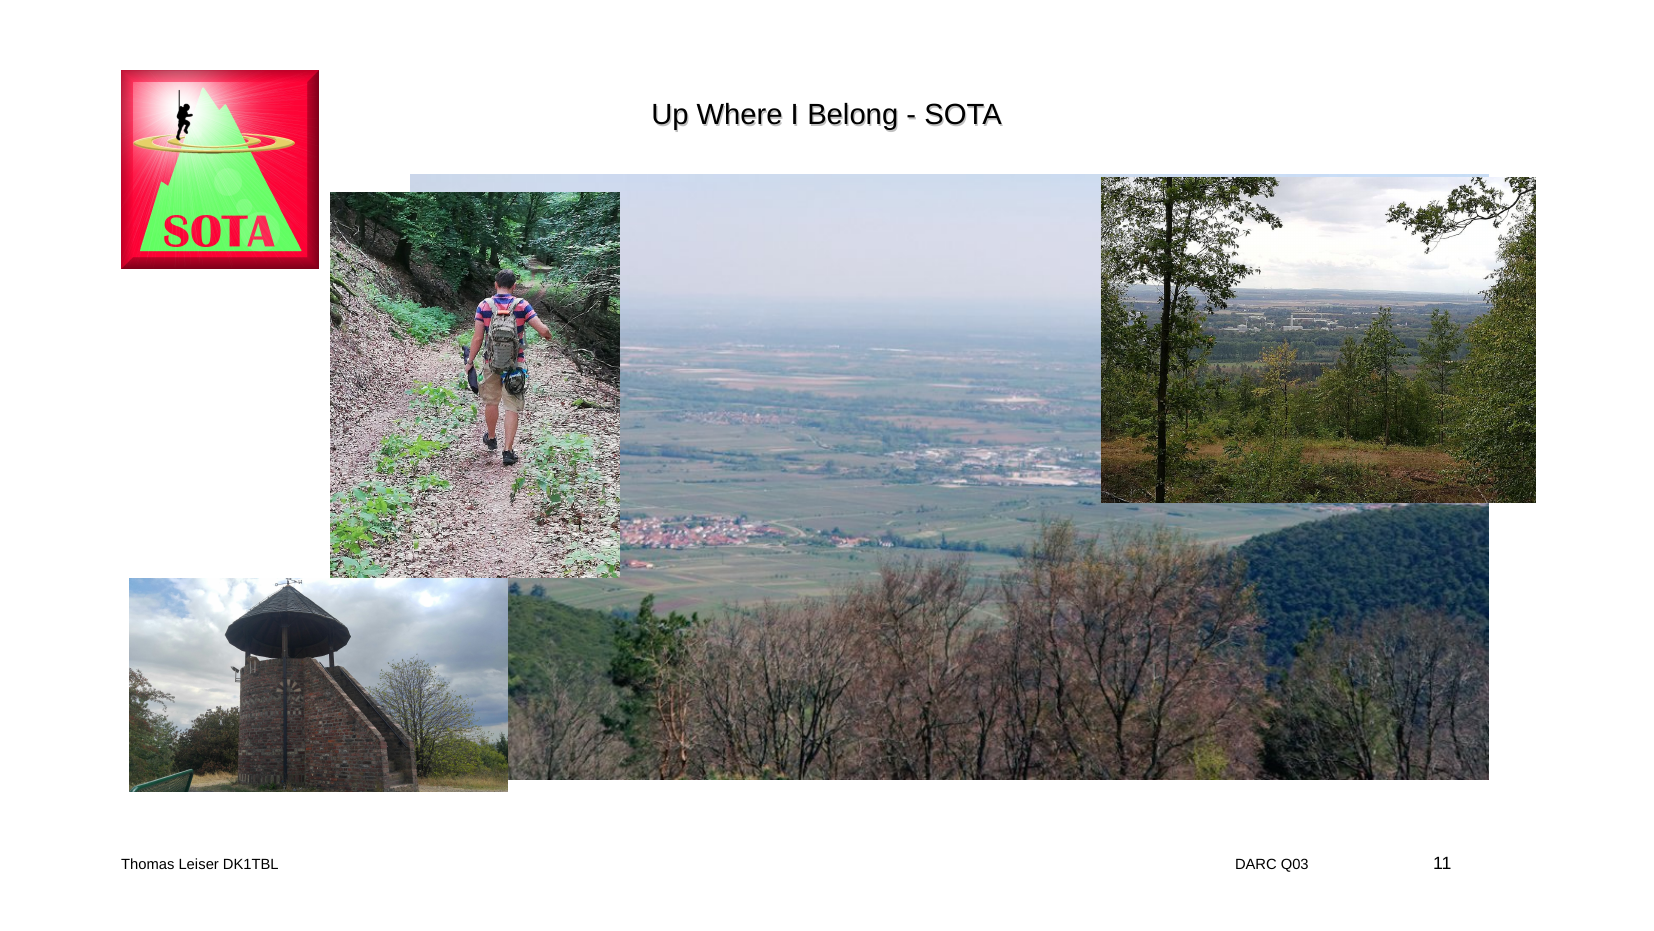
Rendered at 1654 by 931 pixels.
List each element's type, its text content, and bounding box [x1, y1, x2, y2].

title Up Where I Belong - SOTA [82, 37, 1571, 193]
picture [129, 174, 1536, 792]
picture [121, 70, 319, 269]
list Thomas Leiser DK1TBL DARC Q03 11 [70, 826, 1559, 895]
